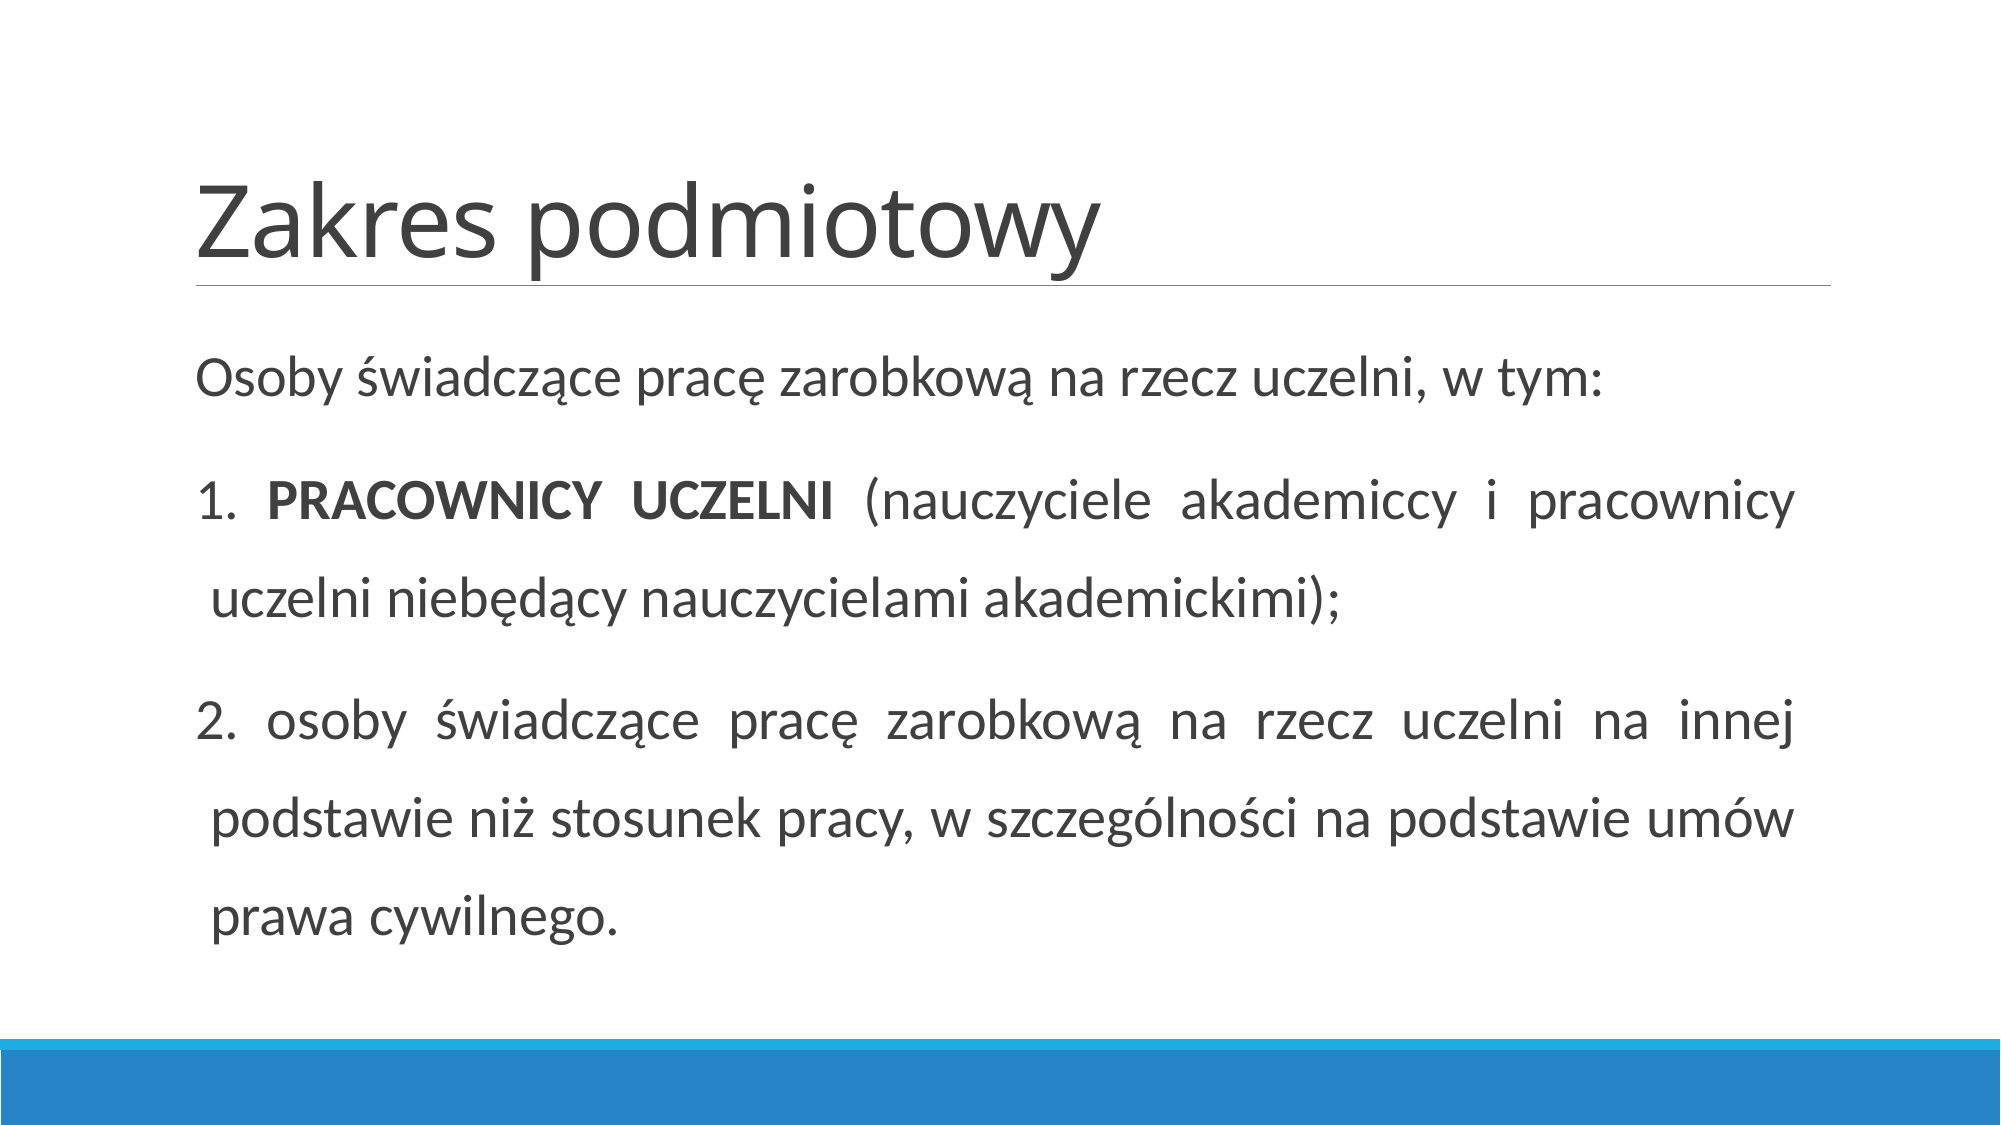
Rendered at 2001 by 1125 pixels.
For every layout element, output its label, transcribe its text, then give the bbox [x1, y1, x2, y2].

title Zakres podmiotowy [180, 47, 1831, 286]
list Osoby świadczące pracę zarobkową na rzecz uczelni, w tym: 1. PRACOWNICY UCZELNI (nauczyciele akademiccy i pracownicy uczelni niebędący nauczycielami akademickimi); 2. osoby świadczące pracę zarobkową na rzecz uczelni na innej podstawie niż stosunek pracy, w szczególności na podstawie umów prawa cywilnego. [180, 302, 1831, 963]
